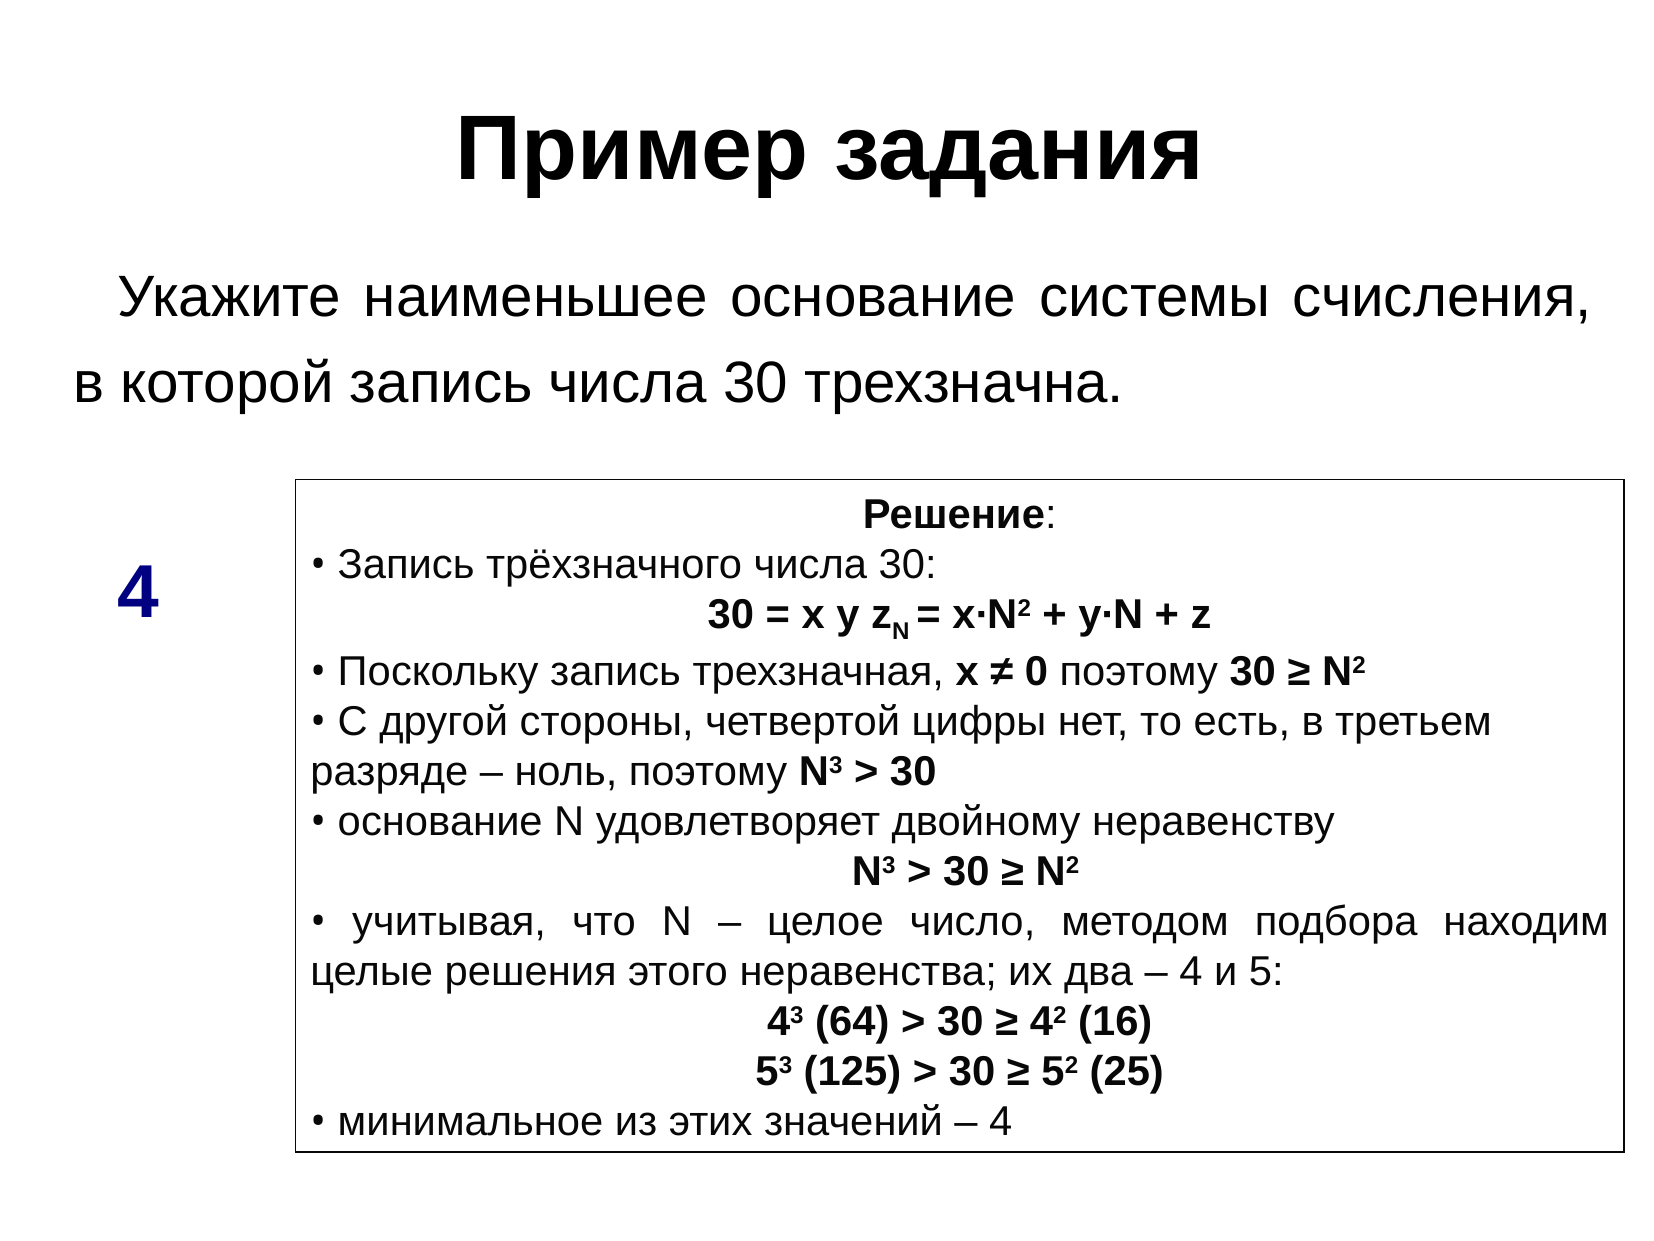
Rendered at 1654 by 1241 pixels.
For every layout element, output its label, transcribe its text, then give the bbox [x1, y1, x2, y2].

text_box Укажите наименьшее основание системы счисления, в которой запись числа 30 трехзначна. 4 [58, 250, 1609, 1176]
title Пример задания [82, 68, 1571, 250]
text_box Решение: Запись трёхзначного числа 30: 30 = x y zN = x∙N2 + y∙N + z Поскольку запись трехзначная, x ≠ 0 поэтому 30 ≥ N2 C другой стороны, четвертой цифры нет, то есть, в третьем разряде – ноль, поэтому N3 > 30 основание N удовлетворяет двойному неравенству N3 > 30 ≥ N2 учитывая, что N – целое число, методом подбора находим целые решения этого неравенства; их два – 4 и 5: 43 (64) > 30 ≥ 42 (16) 53 (125) > 30 ≥ 52 (25) минимальное из этих значений – 4 [295, 479, 1624, 1152]
